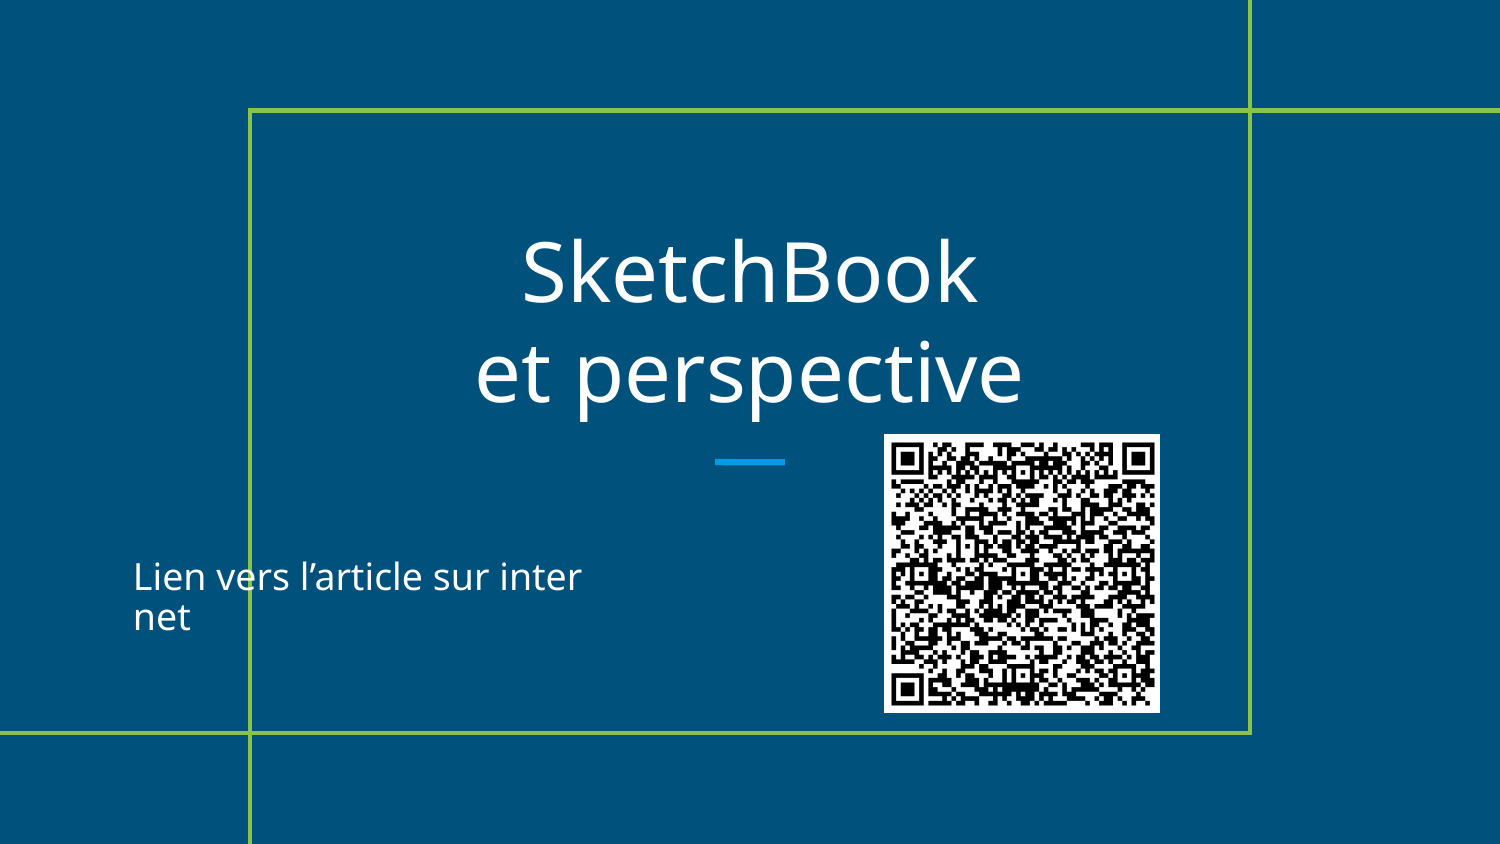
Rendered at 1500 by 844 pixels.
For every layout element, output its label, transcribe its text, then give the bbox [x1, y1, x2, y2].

text_box Lien vers l’article sur internet [118, 543, 603, 602]
title SketchBook et perspective [275, 195, 1225, 435]
picture [885, 435, 1159, 712]
